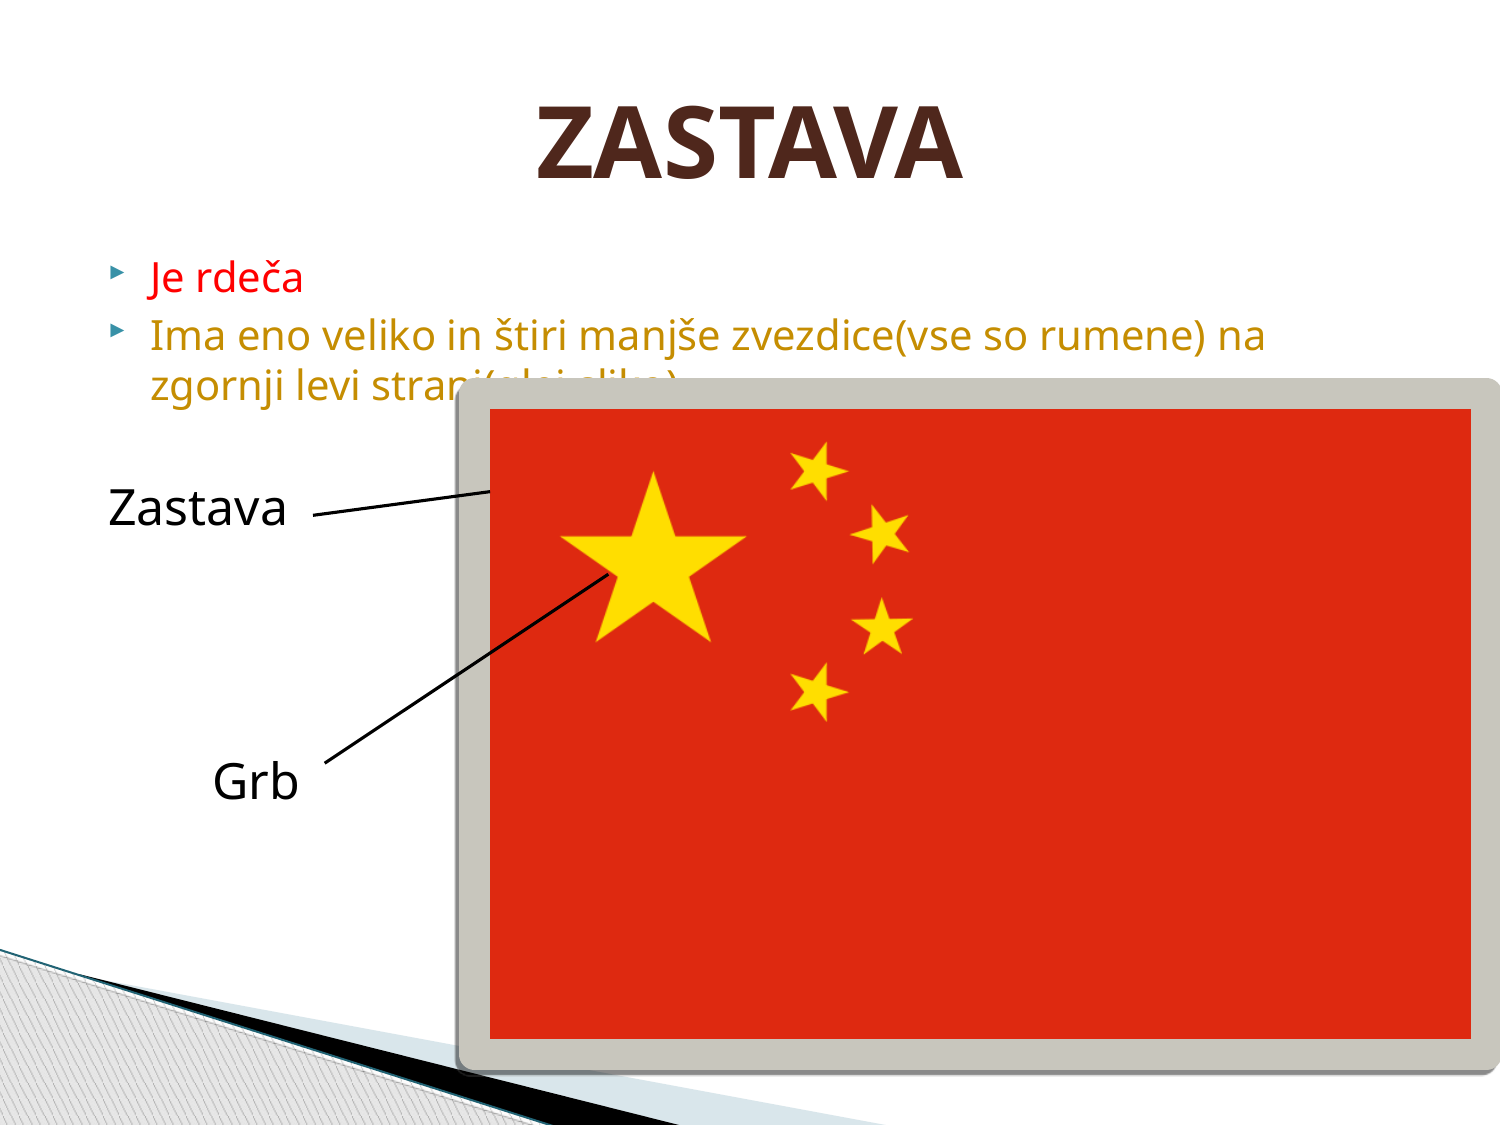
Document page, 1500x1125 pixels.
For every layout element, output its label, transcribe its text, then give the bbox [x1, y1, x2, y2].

picture [490, 408, 1471, 1039]
list Je rdeča Ima eno veliko in štiri manjše zvezdice(vse so rumene) na zgornji levi strani(glej sliko). Zastava Grb [75, 242, 1425, 986]
title ZASTAVA [75, 45, 1425, 233]
